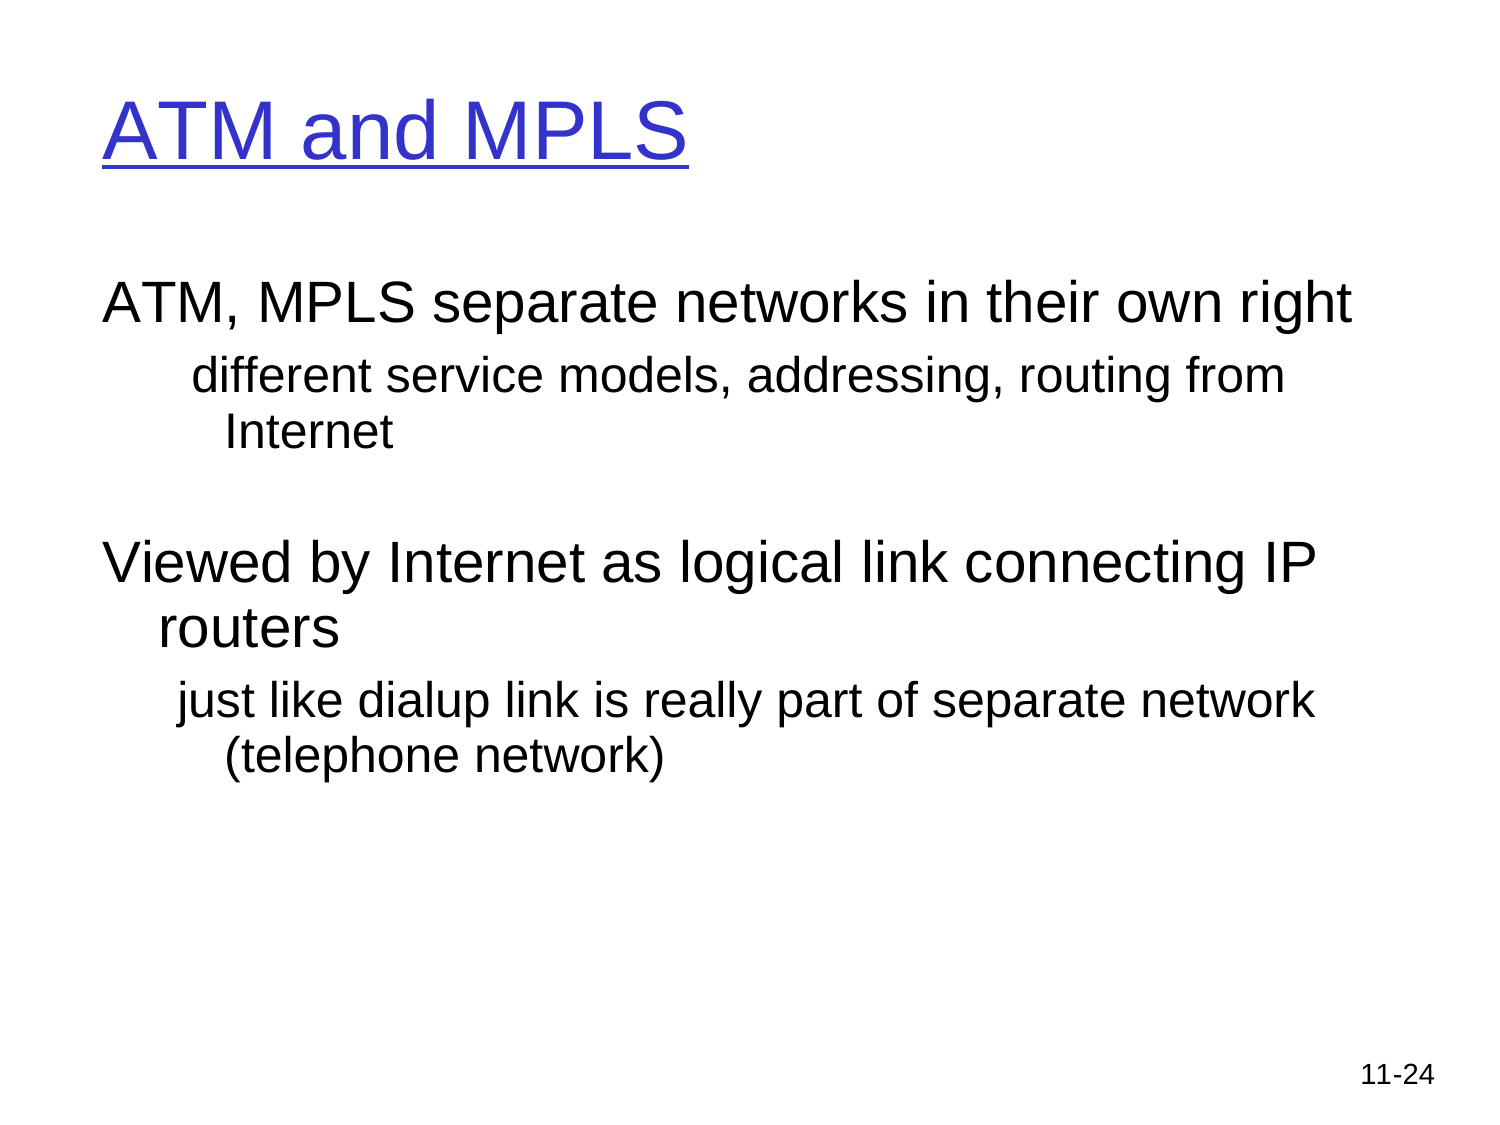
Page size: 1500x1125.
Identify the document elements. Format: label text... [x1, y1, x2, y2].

title ATM and MPLS [87, 37, 1363, 225]
list ATM, MPLS separate networks in their own right different service models, addressing, routing from Internet Viewed by Internet as logical link connecting IP routers just like dialup link is really part of separate network (telephone network) [87, 262, 1405, 1026]
